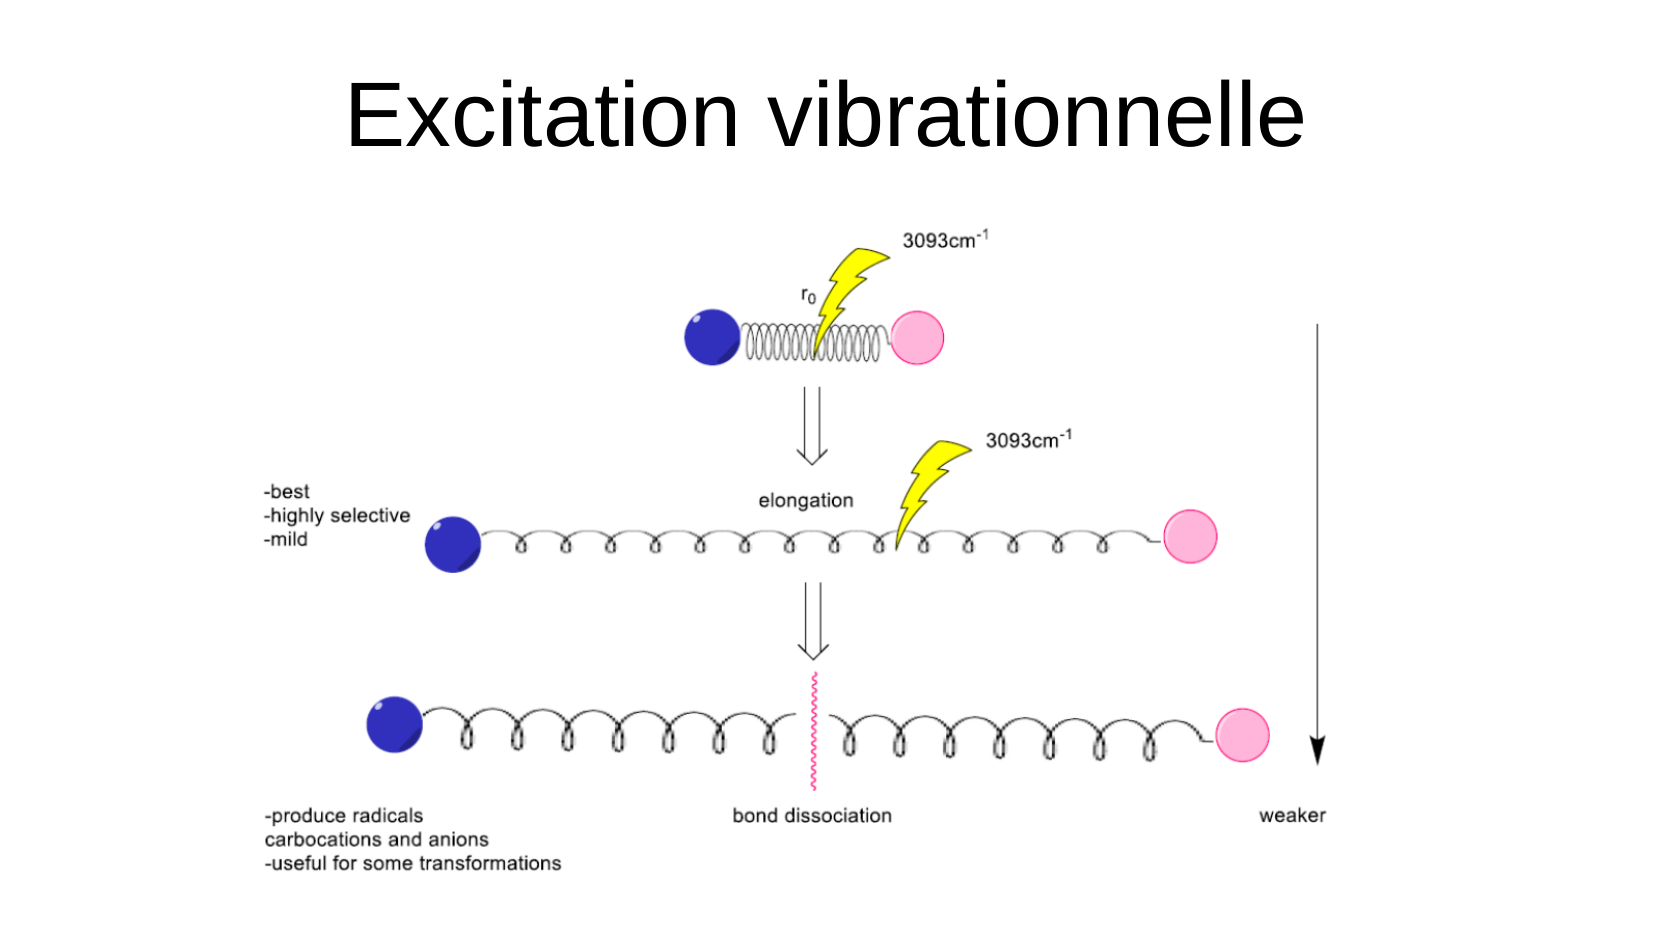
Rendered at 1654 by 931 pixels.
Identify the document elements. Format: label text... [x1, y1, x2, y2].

title Excitation vibrationnelle [82, 37, 1571, 193]
picture [248, 179, 1382, 898]
